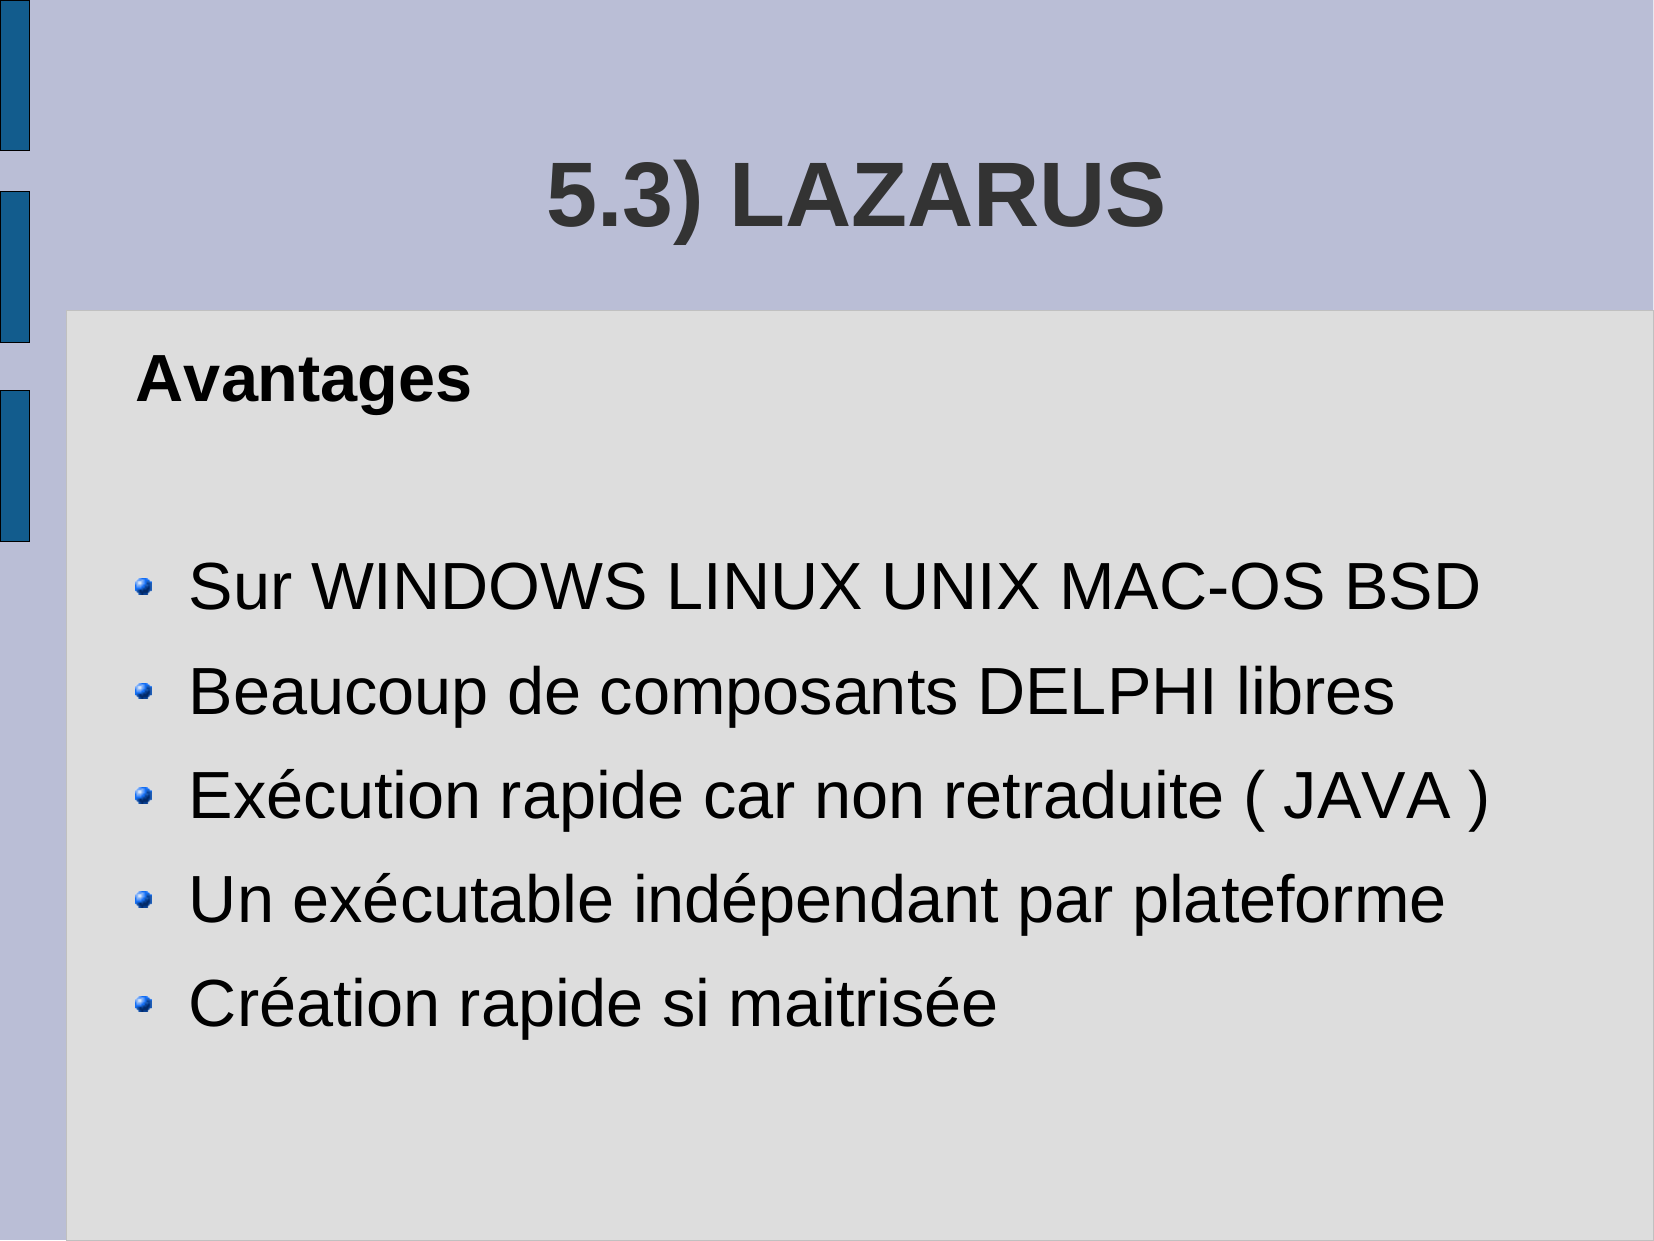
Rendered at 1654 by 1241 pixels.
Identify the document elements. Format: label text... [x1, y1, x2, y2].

title 5.3) LAZARUS [121, 91, 1534, 299]
list Avantages Sur WINDOWS LINUX UNIX MAC-OS BSD Beaucoup de composants DELPHI libres Exécution rapide car non retraduite ( JAVA ) Un exécutable indépendant par plateforme Création rapide si maitrisée [118, 340, 1531, 1123]
